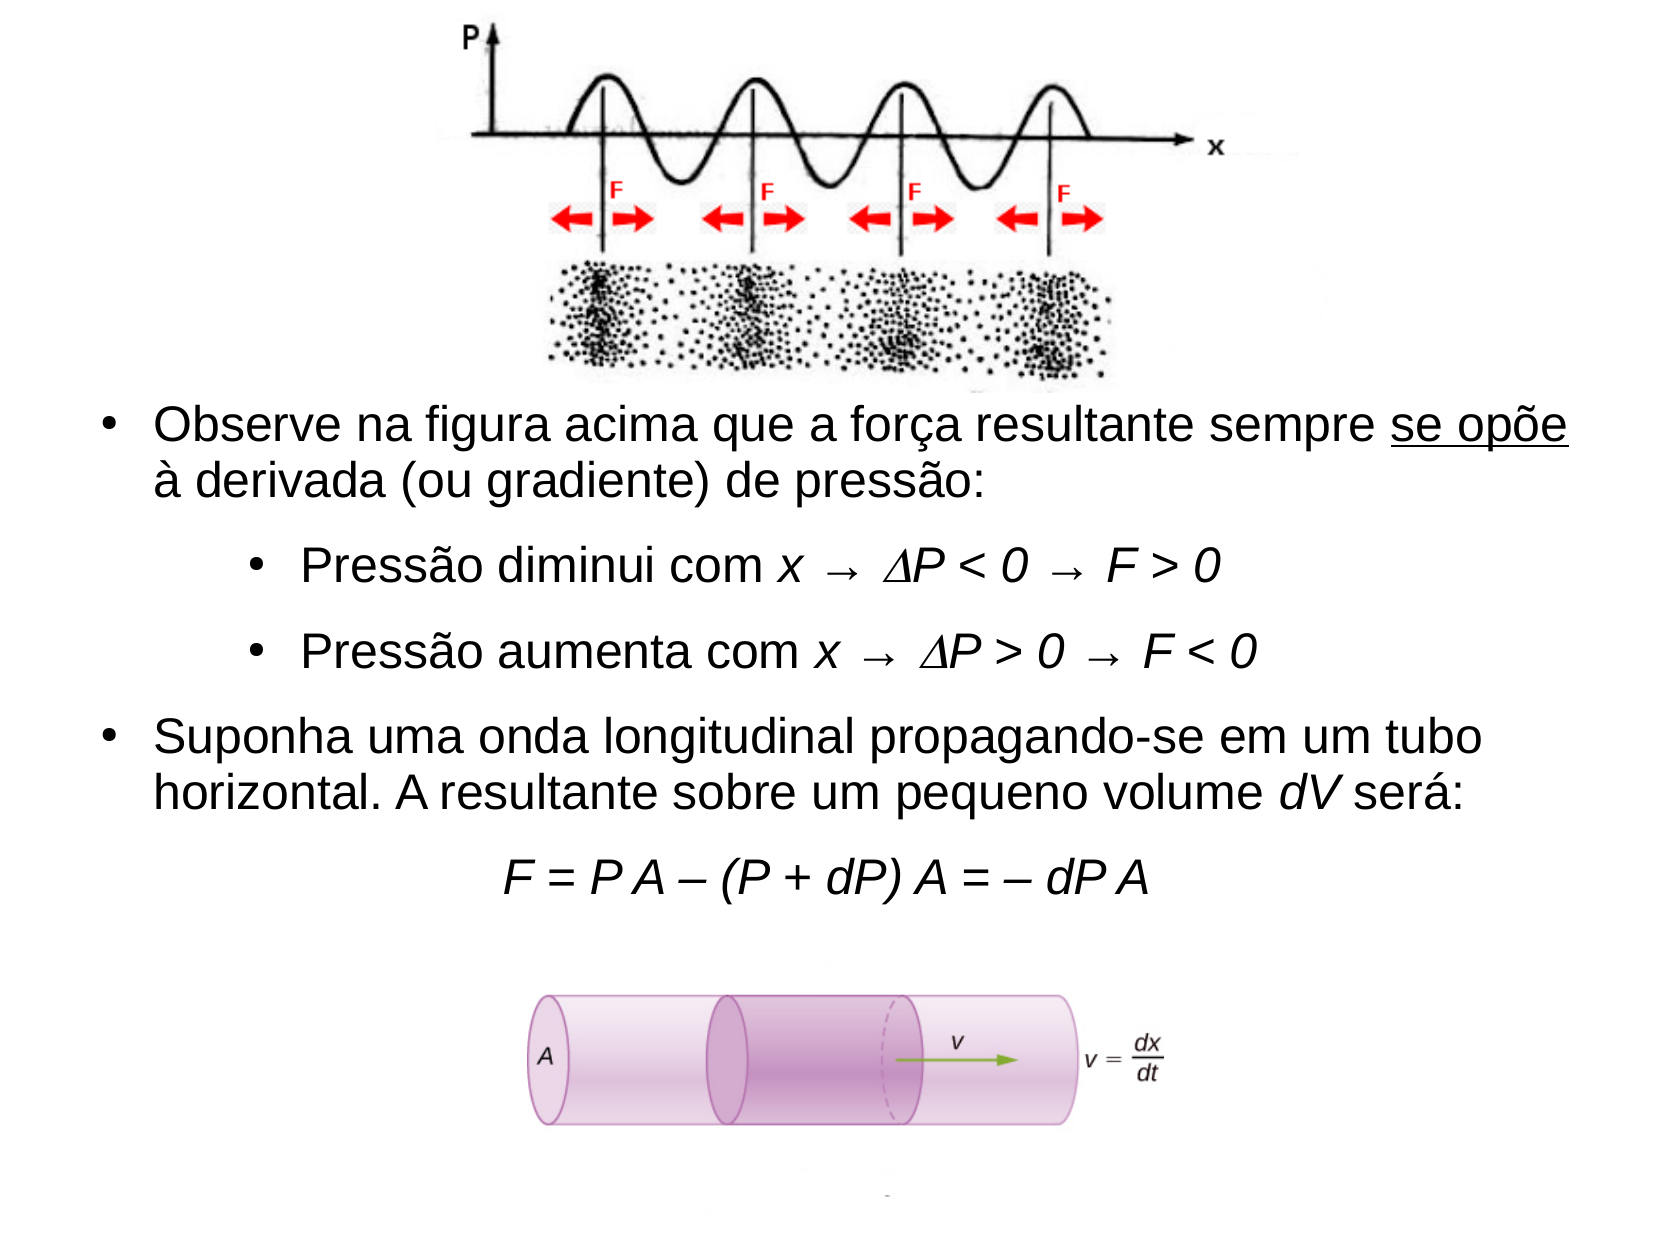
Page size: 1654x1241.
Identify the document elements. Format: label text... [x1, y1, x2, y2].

picture [434, 12, 1359, 393]
picture [527, 962, 1164, 1231]
list Observe na figura acima que a força resultante sempre se opõe à derivada (ou gradiente) de pressão: Pressão diminui com x → DP < 0 → F > 0 Pressão aumenta com x → DP > 0 → F < 0 Suponha uma onda longitudinal propagando-se em um tubo horizontal. A resultante sobre um pequeno volume dV será: F = P A – (P + dP) A = – dP A [82, 396, 1571, 1022]
